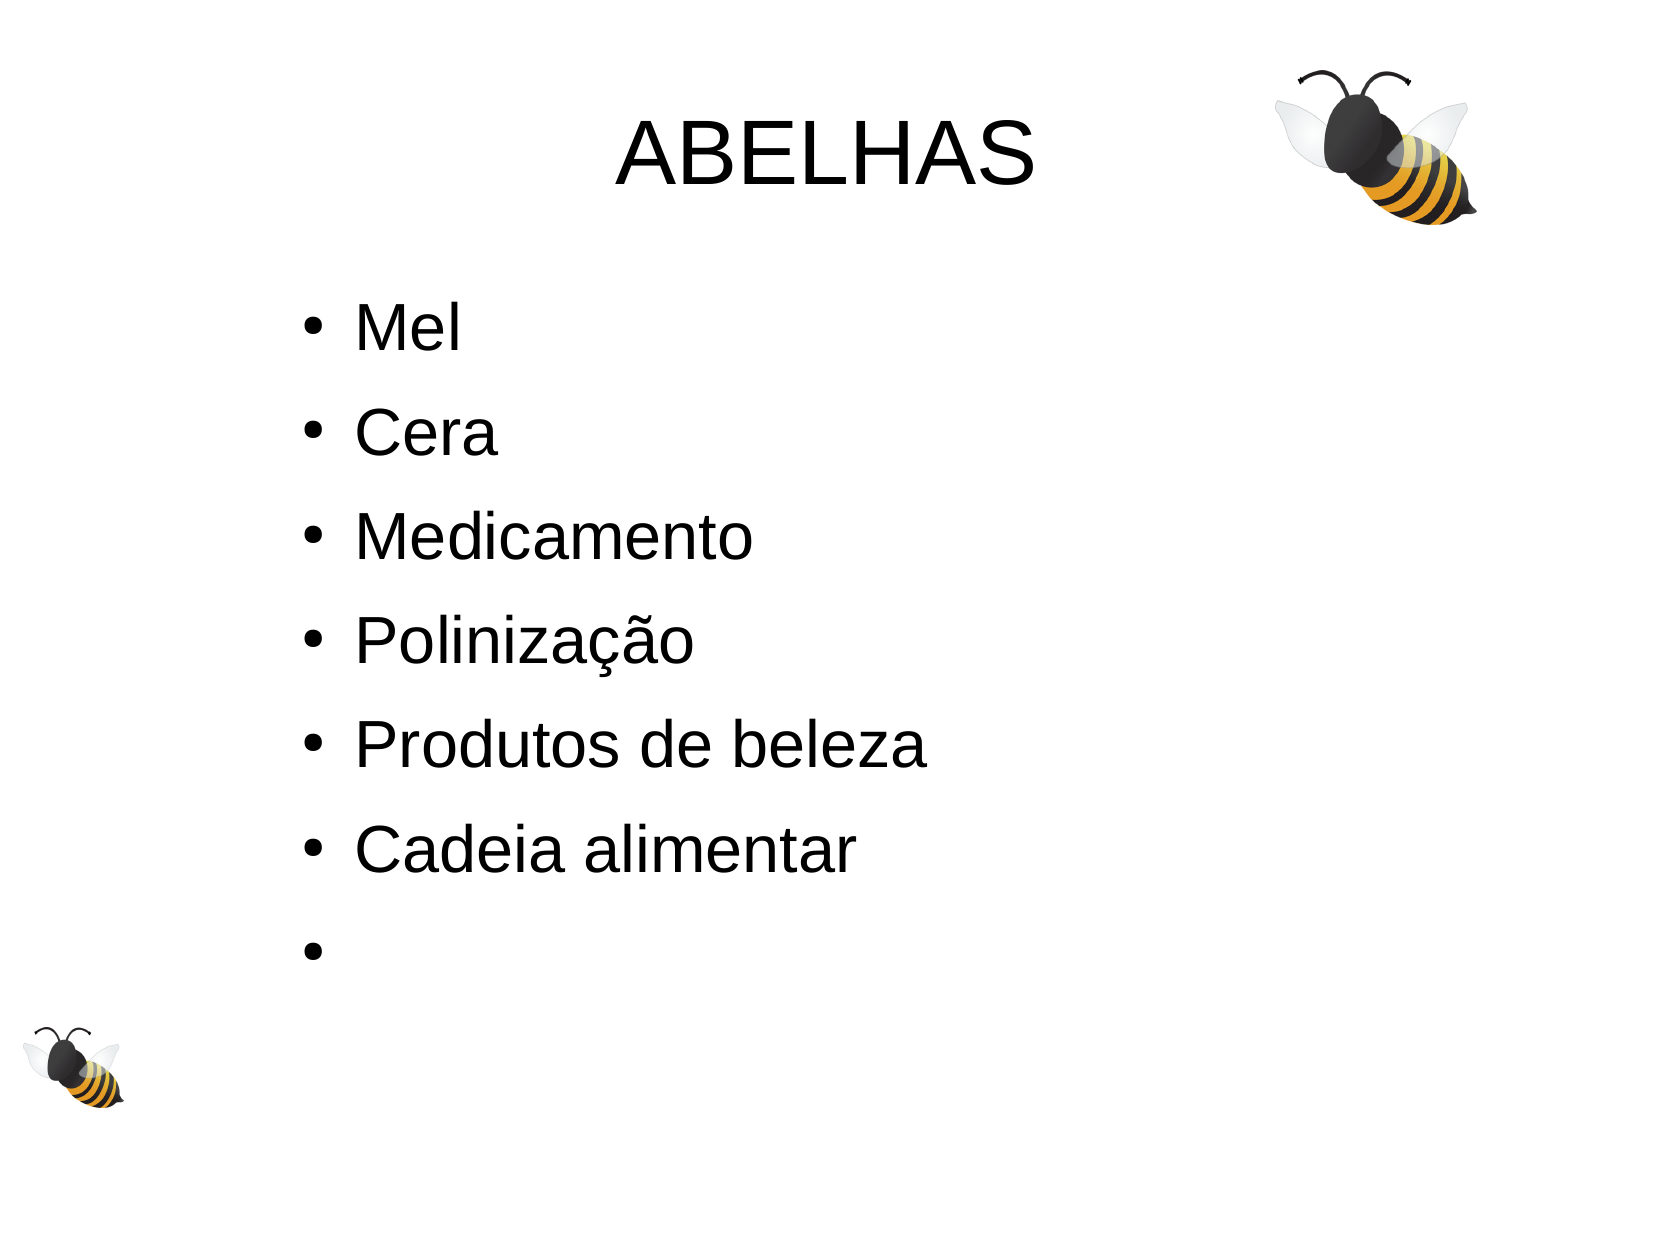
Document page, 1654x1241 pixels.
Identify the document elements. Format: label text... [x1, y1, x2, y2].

list Mel Cera Medicamento Polinização Produtos de beleza Cadeia alimentar [283, 290, 1370, 1010]
picture [1275, 70, 1477, 225]
title ABELHAS [82, 49, 1571, 257]
picture [23, 1027, 124, 1108]
